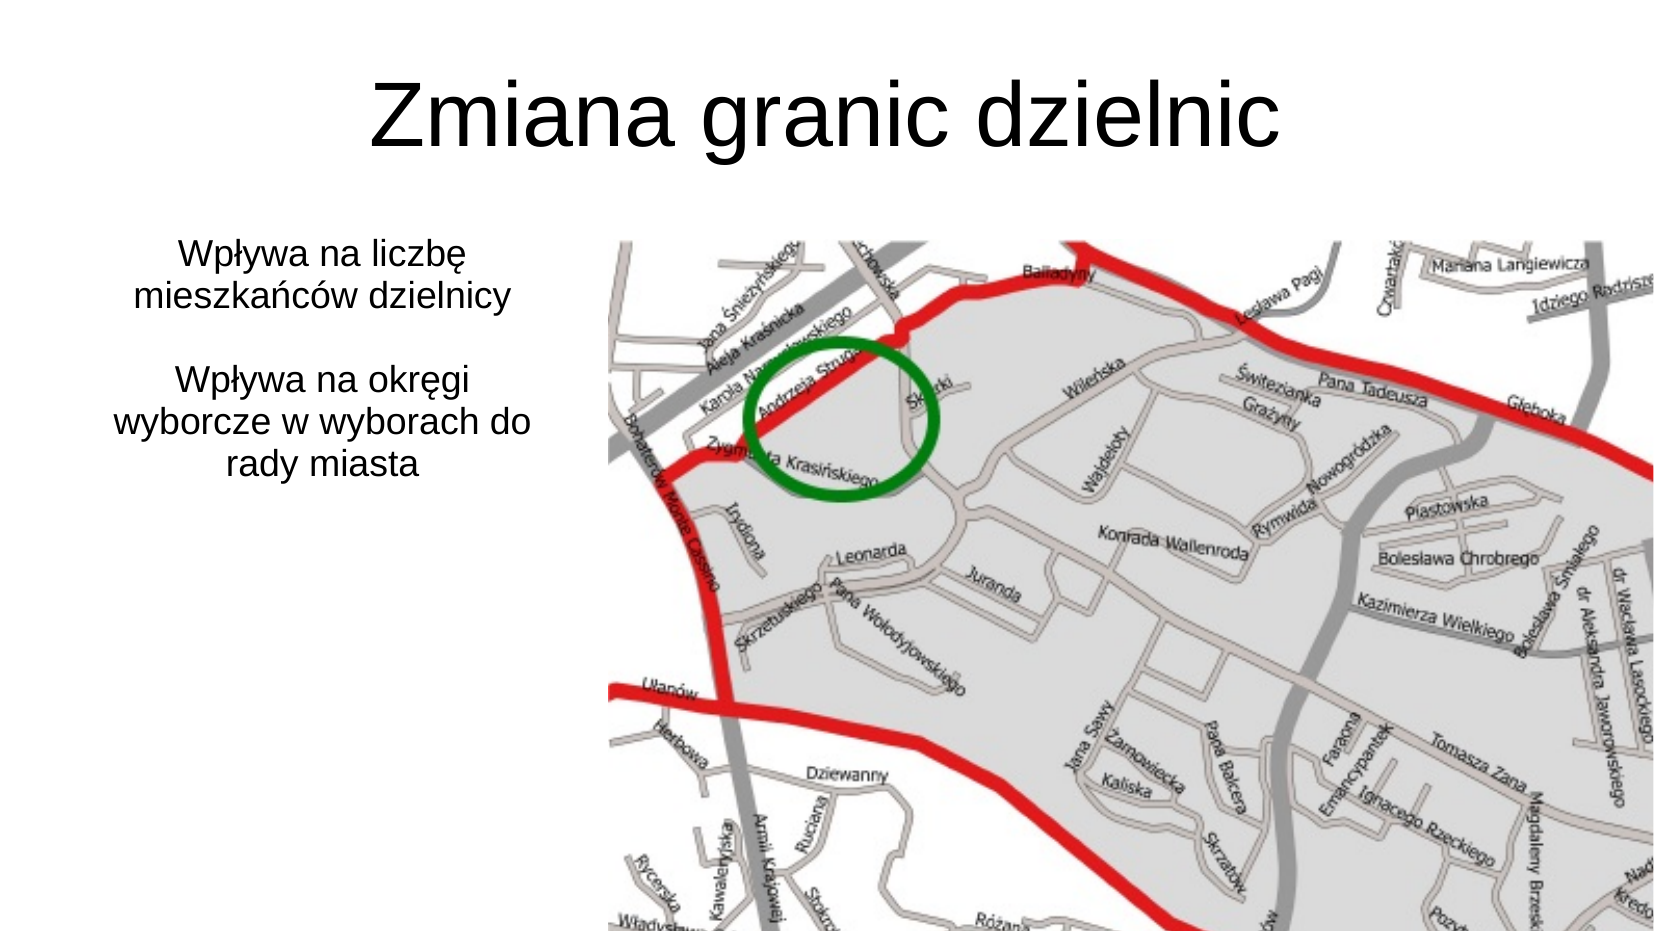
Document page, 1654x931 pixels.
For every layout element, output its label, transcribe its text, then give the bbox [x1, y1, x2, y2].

title Zmiana granic dzielnic [82, 37, 1571, 193]
picture [608, 239, 1654, 931]
text_box Wpływa na liczbę mieszkańców dzielnicy Wpływa na okręgi wyborcze w wyborach do rady miasta [90, 225, 556, 504]
